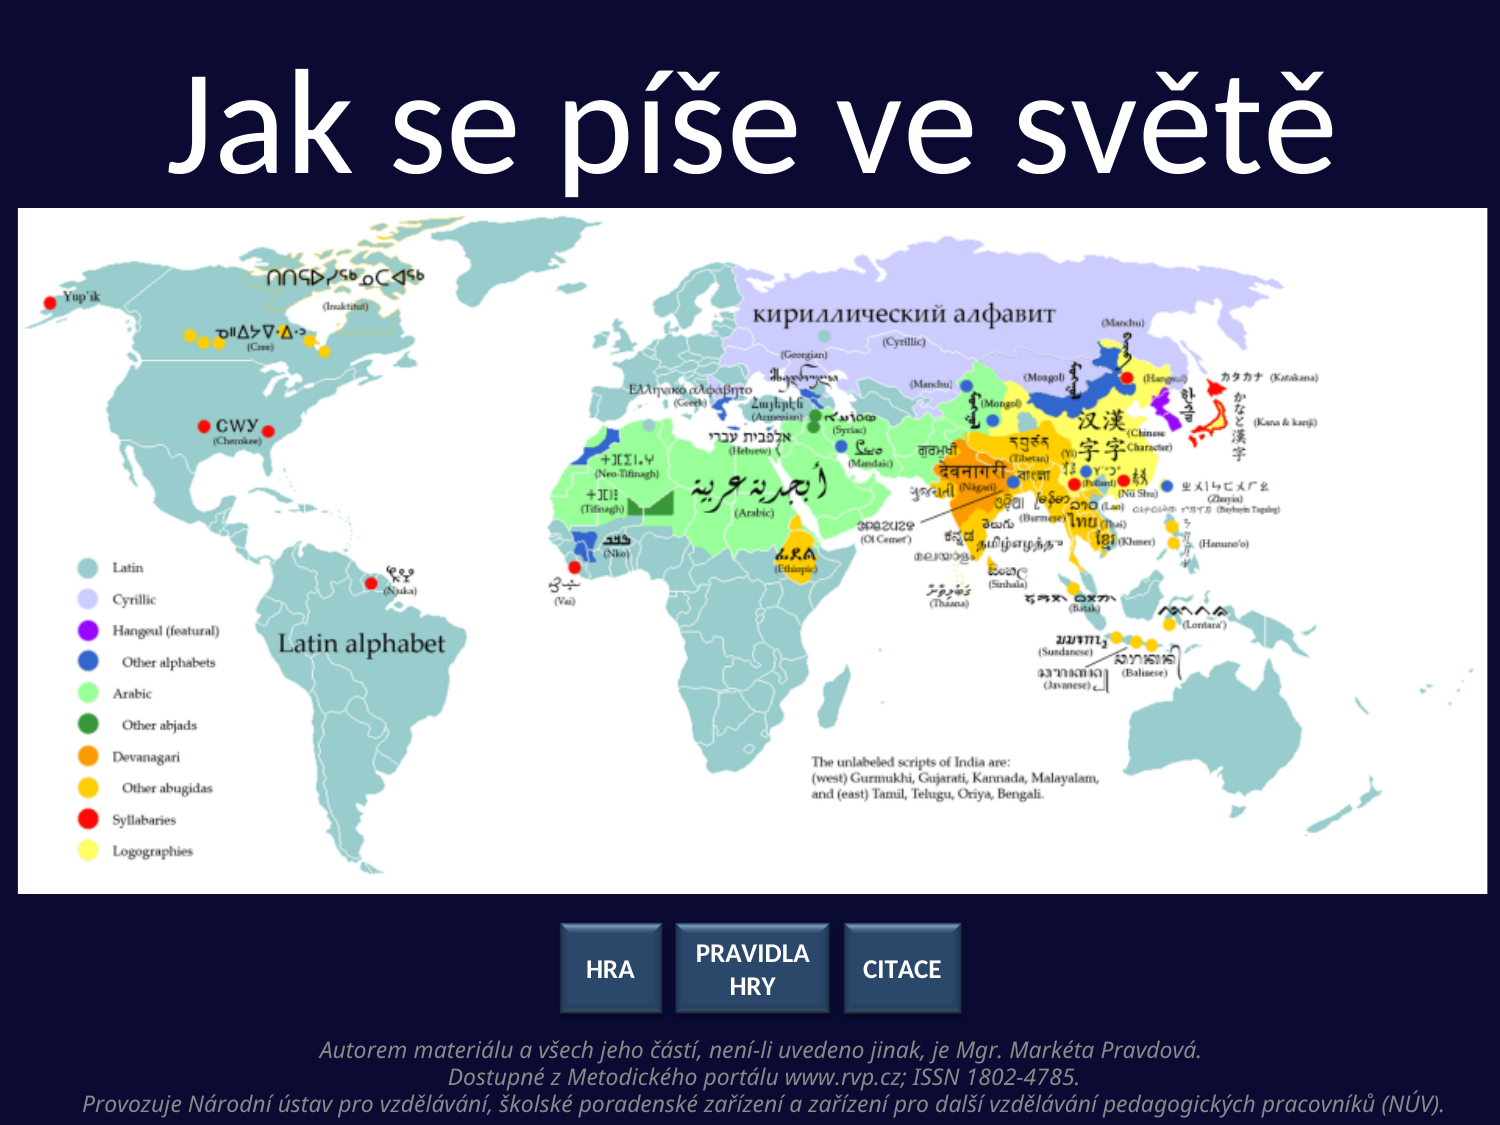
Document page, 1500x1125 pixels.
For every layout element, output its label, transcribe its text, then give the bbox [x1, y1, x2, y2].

text_box CITACE [844, 923, 961, 1013]
picture [551, 917, 970, 1033]
text_box PRAVIDLA HRY [676, 923, 830, 1013]
text_box Autorem materiálu a všech jeho částí, není-li uvedeno jinak, je Mgr. Markéta Pravdová. Dostupné z Metodického portálu www.rvp.cz; ISSN 1802-4785. Provozuje Národní ústav pro vzdělávání, školské poradenské zařízení a zařízení pro další vzdělávání pedagogických pracovníků (NÚV). [29, 1011, 1500, 1125]
text_box HRA [559, 923, 662, 1013]
picture [17, 208, 1488, 894]
text_box Jak se píše ve světě [57, 16, 1449, 208]
